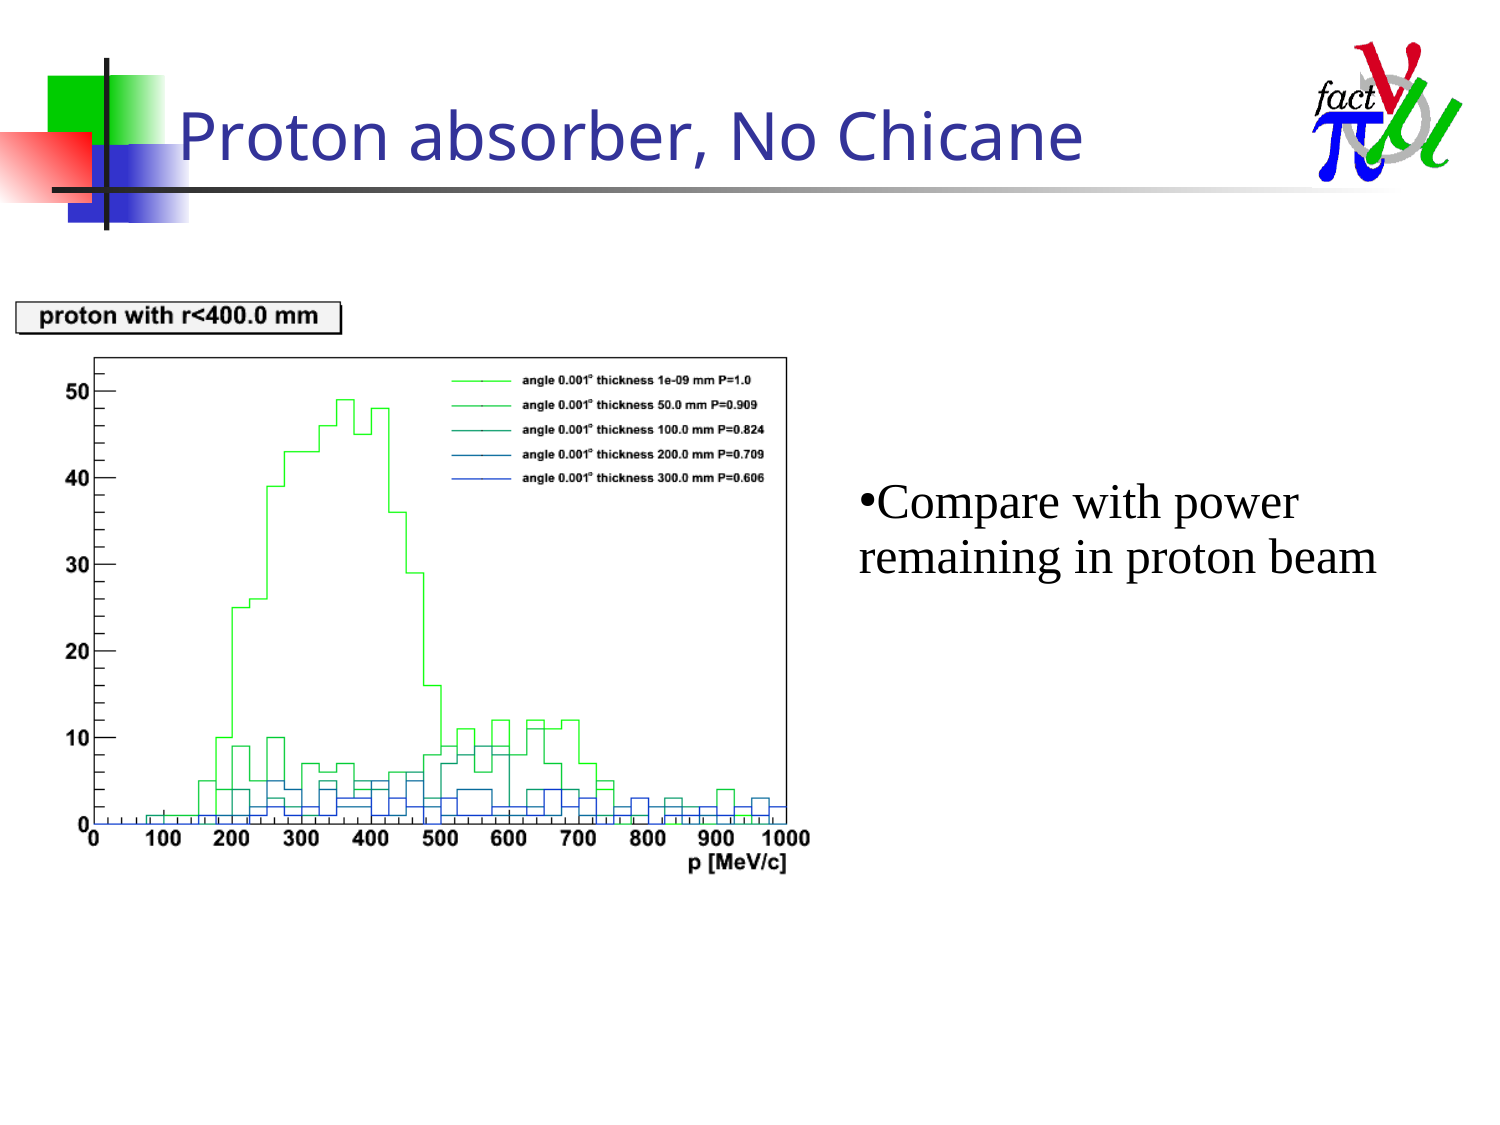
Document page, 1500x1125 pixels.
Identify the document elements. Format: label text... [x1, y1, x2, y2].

picture [1441, 41, 1463, 188]
title Proton absorber, No Chicane [162, 0, 1441, 188]
text_box Compare with power remaining in proton beam [843, 466, 1464, 641]
picture [8, 299, 873, 883]
